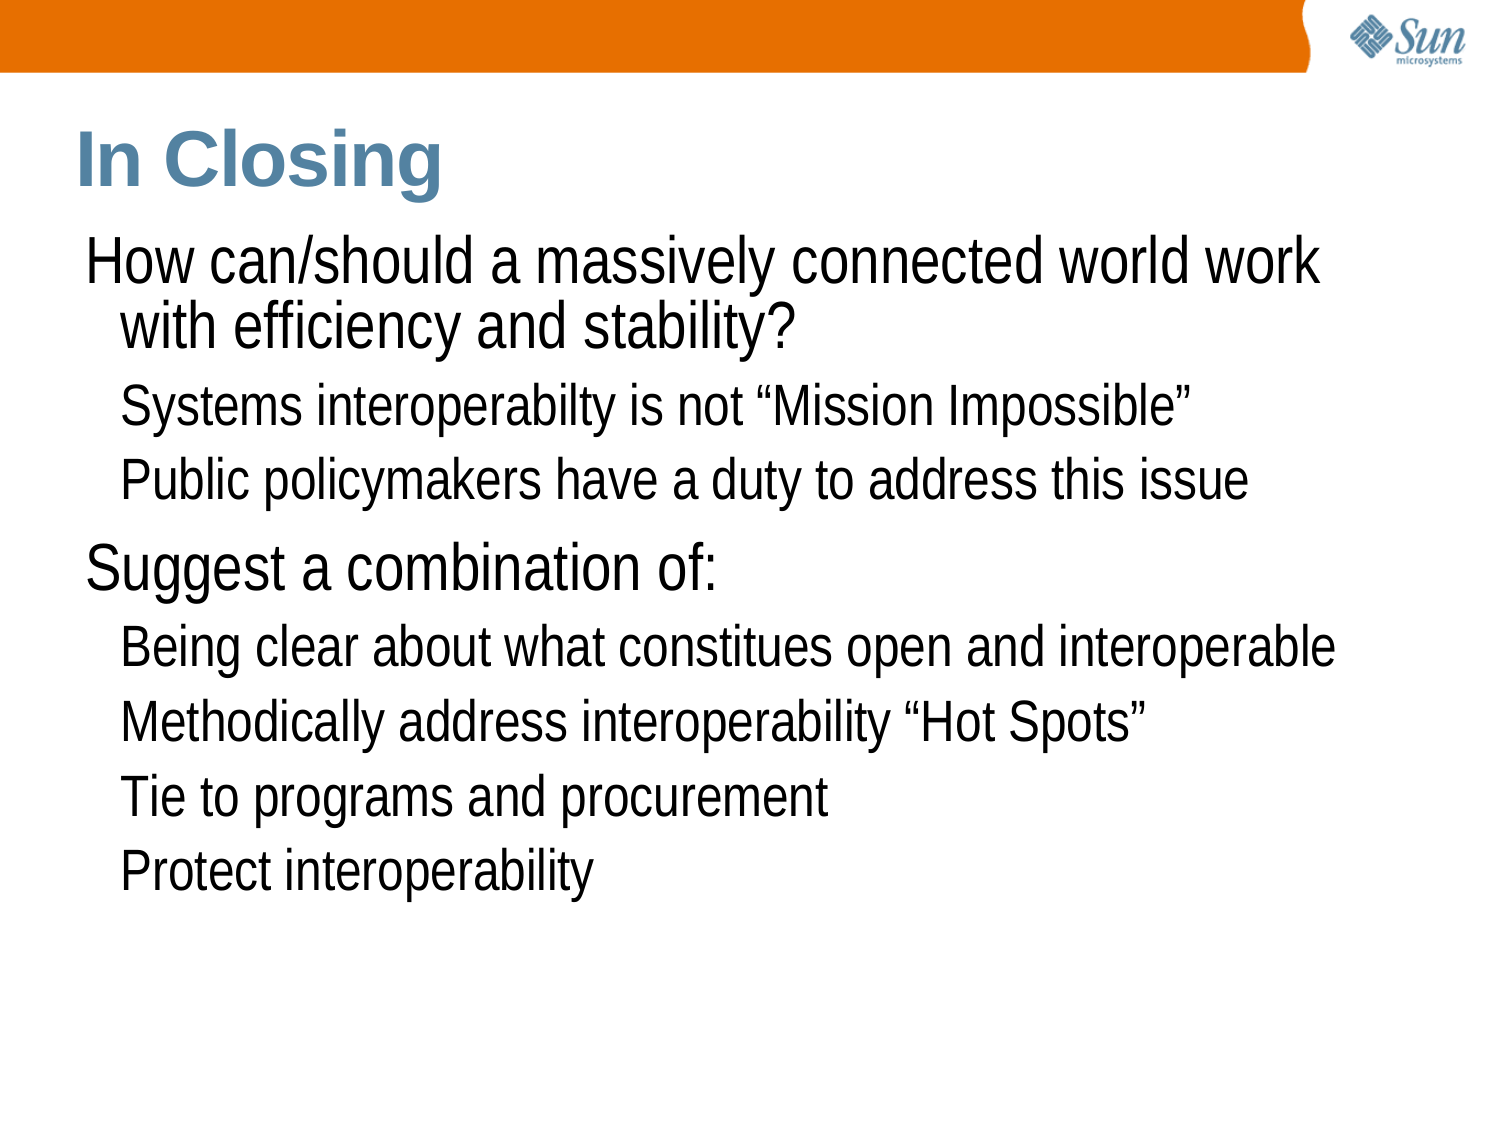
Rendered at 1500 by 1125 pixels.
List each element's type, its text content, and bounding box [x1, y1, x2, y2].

title In Closing [75, 122, 1438, 292]
list How can/should a massively connected world work with efficiency and stability? Systems interoperabilty is not “Mission Impossible” Public policymakers have a duty to address this issue Suggest a combination of: Being clear about what constitues open and interoperable Methodically address interoperability “Hot Spots” Tie to programs and procurement Protect interoperability [49, 231, 1387, 1125]
picture [0, 0, 1500, 75]
